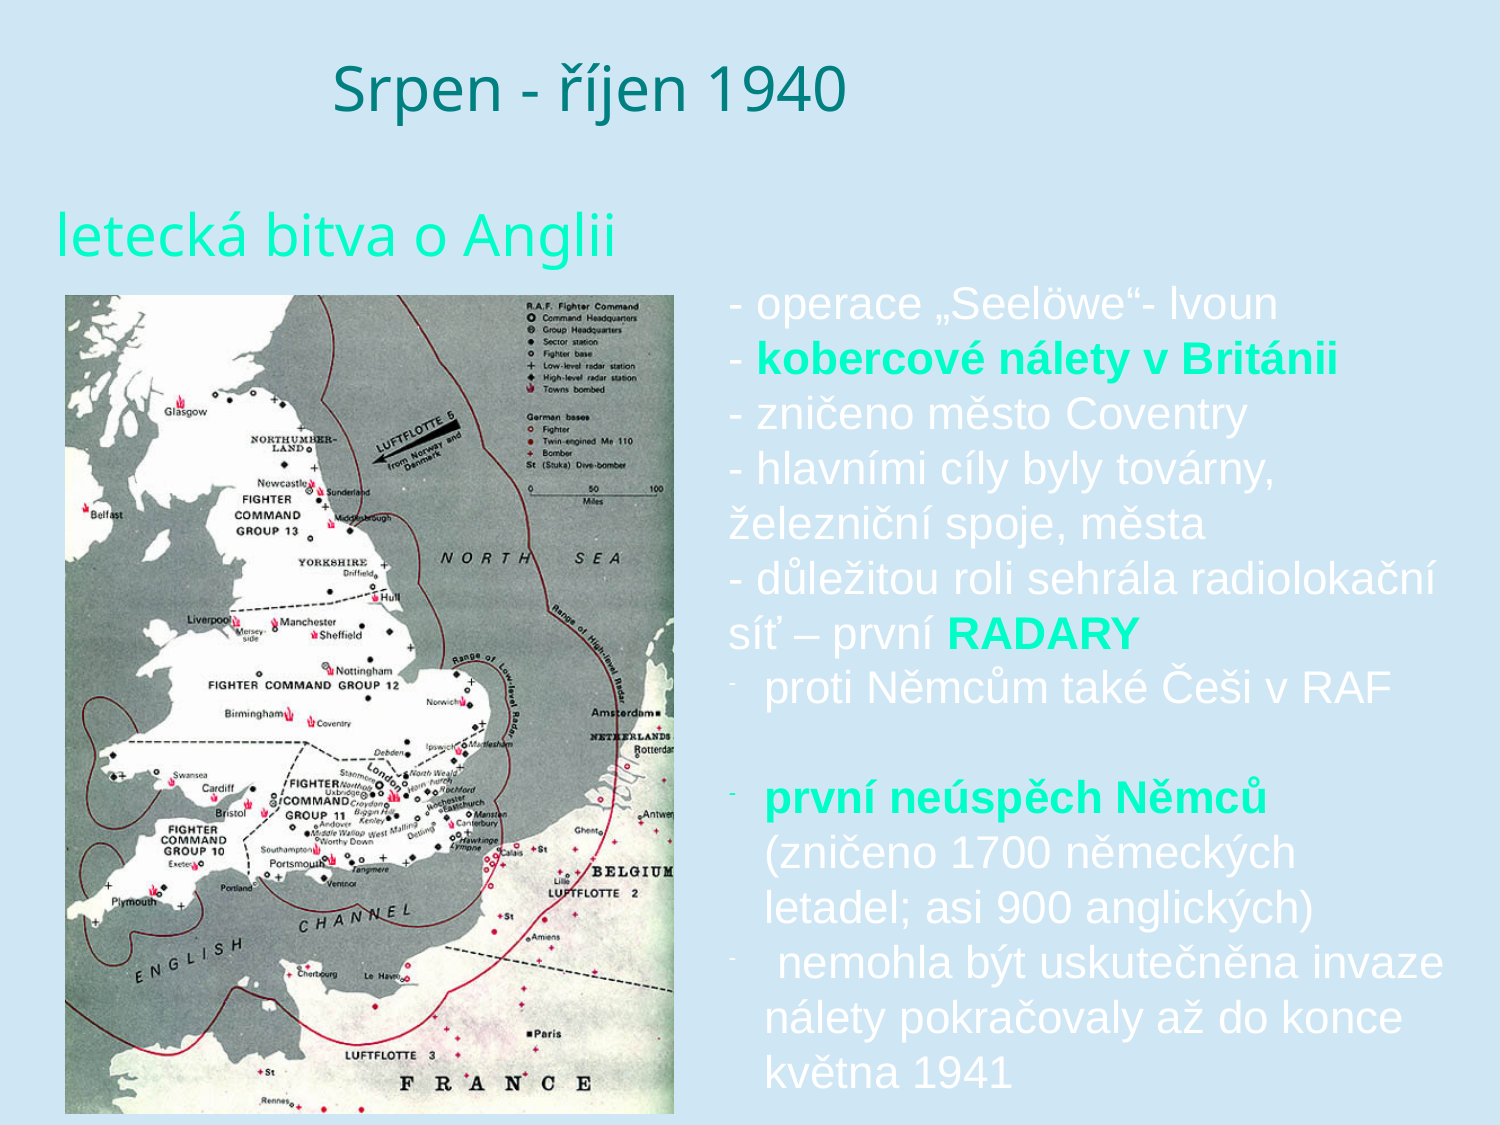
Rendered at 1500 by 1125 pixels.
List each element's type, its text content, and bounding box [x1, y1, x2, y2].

picture [65, 295, 674, 1115]
text_box - operace „Seelöwe“- lvoun - kobercové nálety v Británii - zničeno město Coventry - hlavními cíly byly továrny, železniční spoje, města - důležitou roli sehrála radiolokační síť – první RADARY proti Němcům také Češi v RAF první neúspěch Němců (zničeno 1700 německých letadel; asi 900 anglických) nemohla být uskutečněna invaze nálety pokračovaly až do konce května 1941 [714, 265, 1465, 1106]
text_box Srpen - říjen 1940 [317, 41, 951, 131]
text_box letecká bitva o Anglii [40, 190, 746, 276]
